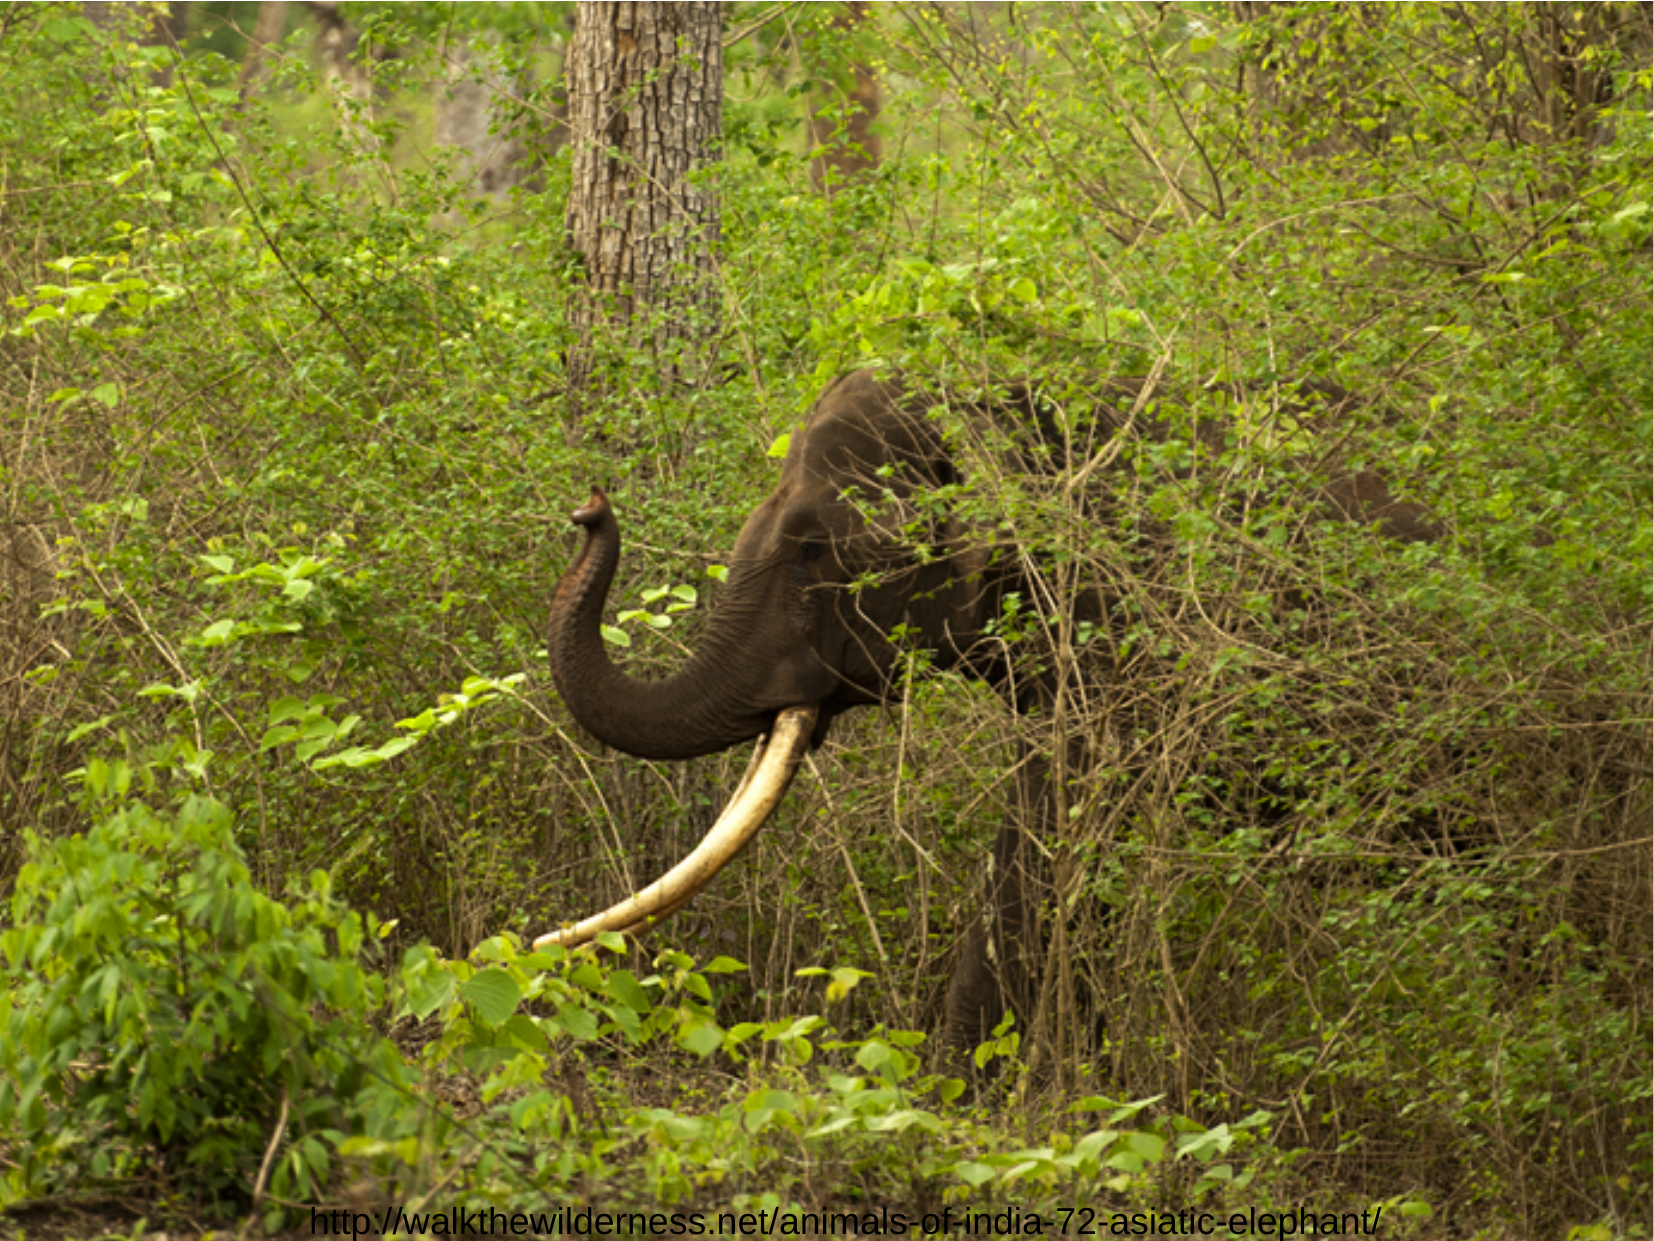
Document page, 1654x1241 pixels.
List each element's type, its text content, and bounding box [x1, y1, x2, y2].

picture [0, 1, 1654, 1241]
text_box http://walkthewilderness.net/animals-of-india-72-asiatic-elephant/ [294, 1193, 1397, 1241]
